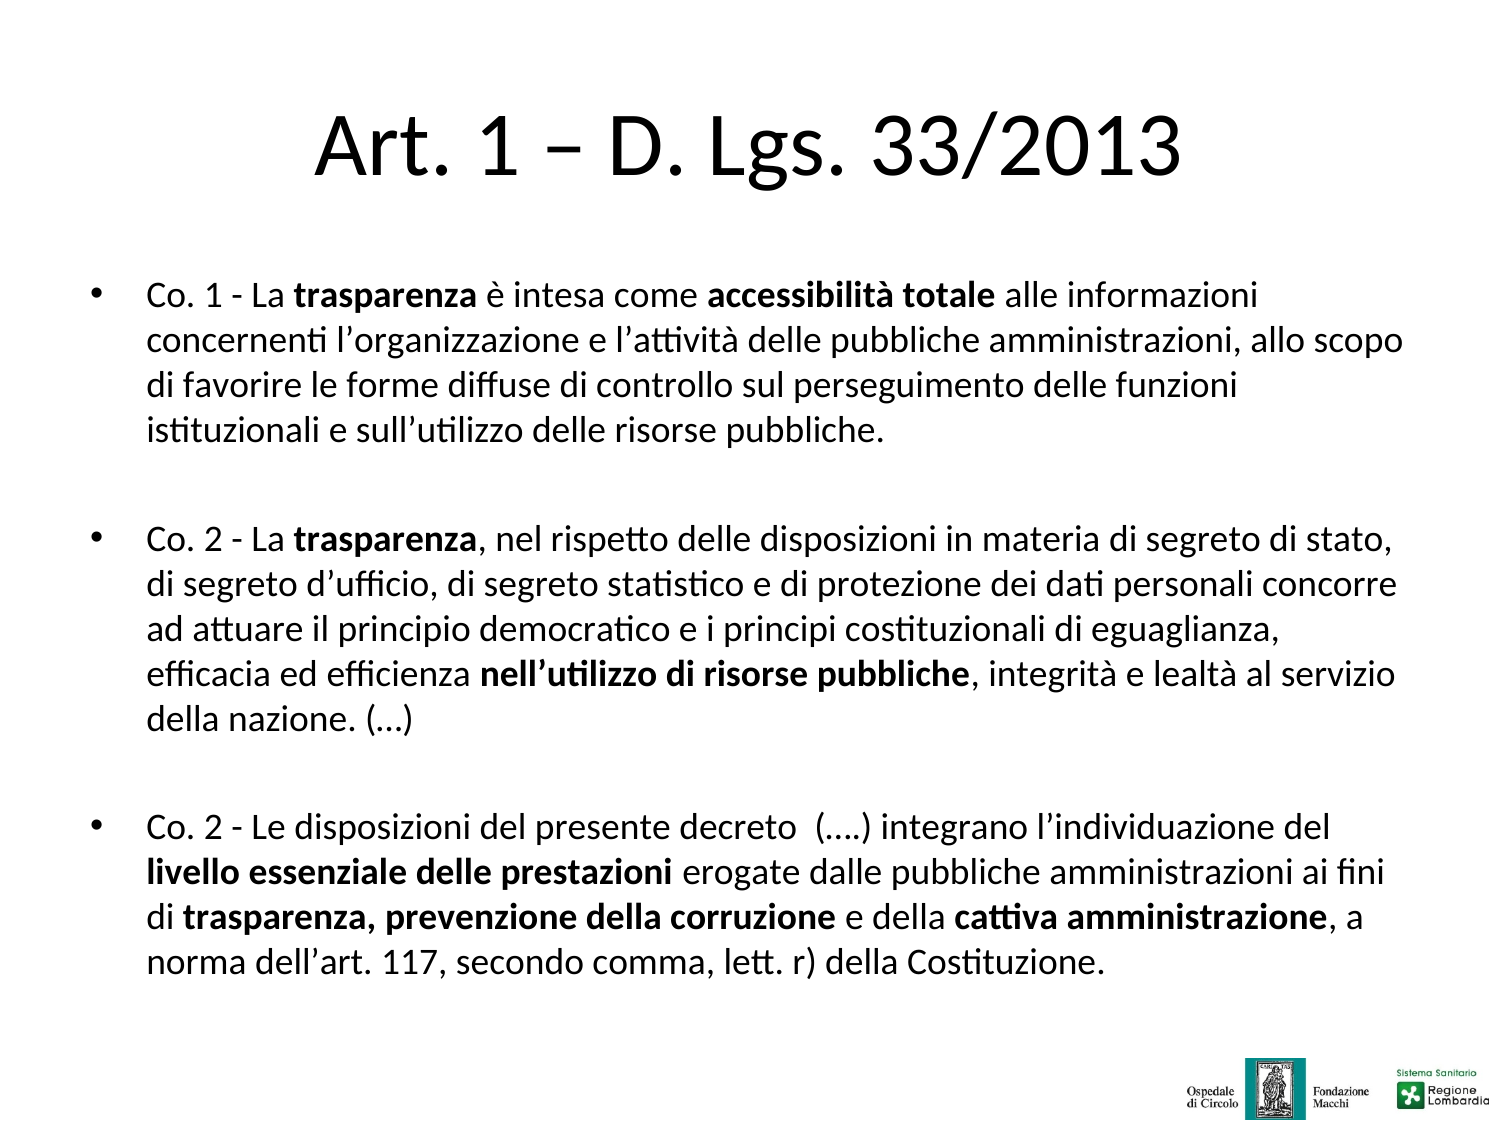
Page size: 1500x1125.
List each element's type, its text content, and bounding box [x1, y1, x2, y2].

title Art. 1 – D. Lgs. 33/2013 [75, 45, 1426, 233]
list Co. 1 - La trasparenza è intesa come accessibilità totale alle informazioni concernenti l’organizzazione e l’attività delle pubbliche amministrazioni, allo scopo di favorire le forme diffuse di controllo sul perseguimento delle funzioni istituzionali e sull’utilizzo delle risorse pubbliche. Co. 2 - La trasparenza, nel rispetto delle disposizioni in materia di segreto di stato, di segreto d’ufficio, di segreto statistico e di protezione dei dati personali concorre ad attuare il principio democratico e i principi costituzionali di eguaglianza, efficacia ed efficienza nell’utilizzo di risorse pubbliche, integrità e lealtà al servizio della nazione. (…) Co. 2 - Le disposizioni del presente decreto (….) integrano l’individuazione del livello essenziale delle prestazioni erogate dalle pubbliche amministrazioni ai fini di trasparenza, prevenzione della corruzione e della cattiva amministrazione, a norma dell’art. 117, secondo comma, lett. r) della Costituzione. [75, 262, 1426, 1005]
picture [1187, 1058, 1489, 1120]
